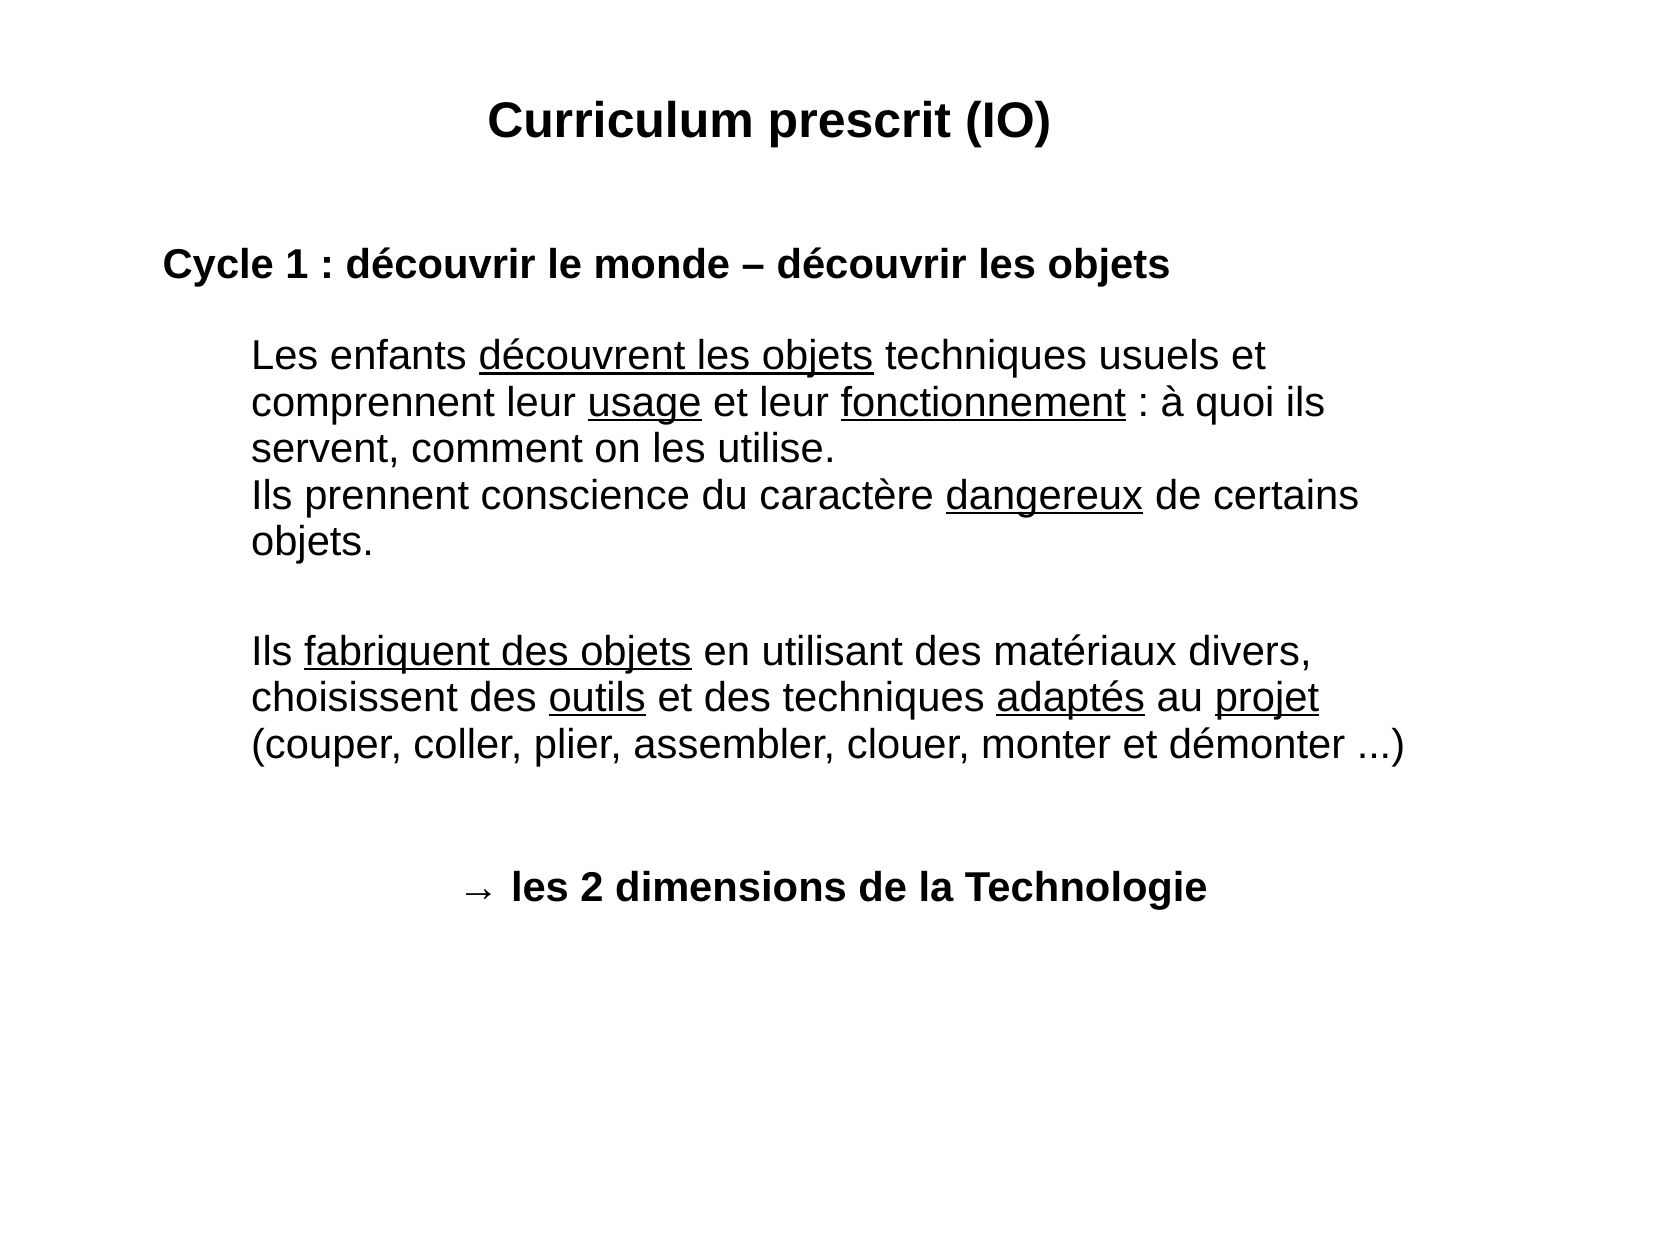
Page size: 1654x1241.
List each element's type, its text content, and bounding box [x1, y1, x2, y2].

text_box Ils fabriquent des objets en utilisant des matériaux divers, choisissent des outils et des techniques adaptés au projet (couper, coller, plier, assembler, clouer, monter et démonter ...) [236, 620, 1477, 776]
text_box Curriculum prescrit (IO) [472, 85, 1270, 157]
text_box Les enfants découvrent les objets techniques usuels et comprennent leur usage et leur fonctionnement : à quoi ils servent, comment on les utilise. Ils prennent conscience du caractère dangereux de certains objets. [236, 324, 1447, 620]
text_box → les 2 dimensions de la Technologie [442, 856, 1329, 919]
text_box Cycle 1 : découvrir le monde – découvrir les objets [147, 232, 1447, 295]
